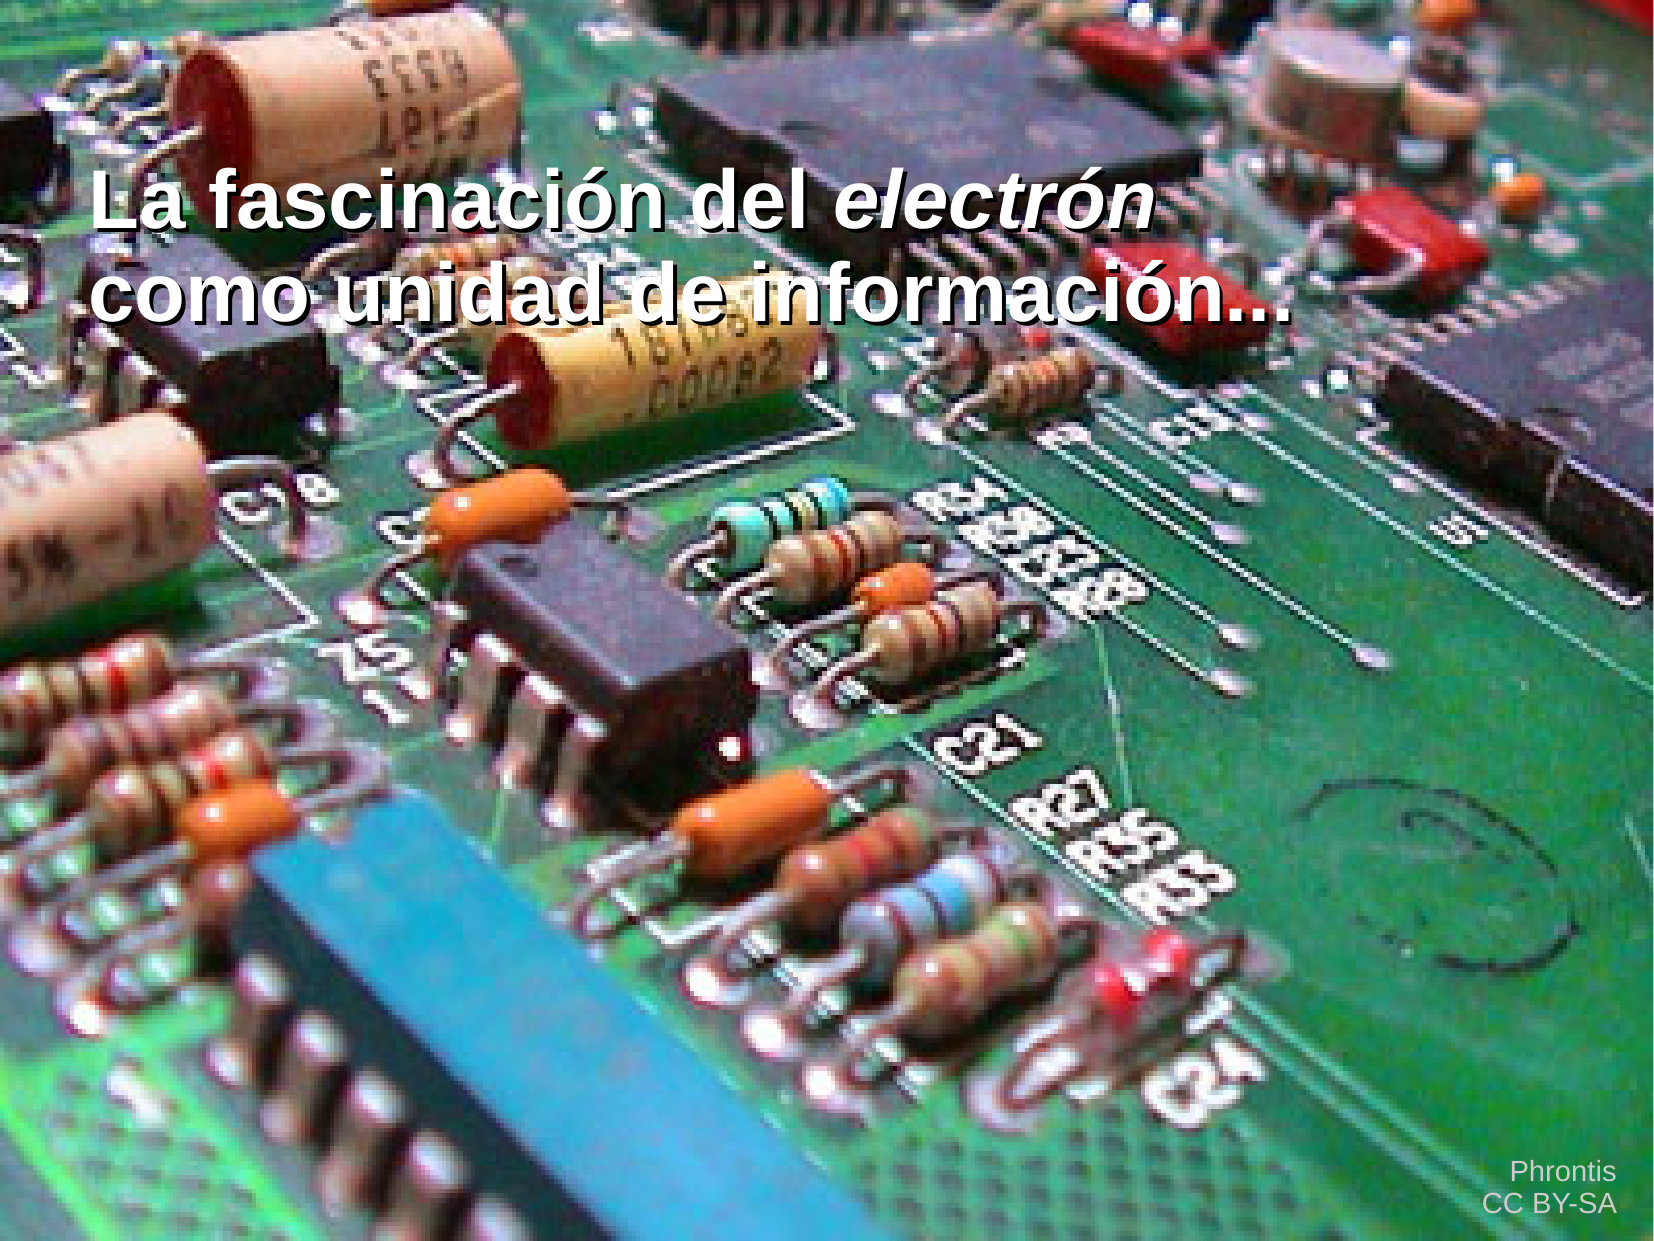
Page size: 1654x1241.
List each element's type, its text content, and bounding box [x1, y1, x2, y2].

picture [0, 0, 1654, 1241]
subtitle La fascinación del electrón como unidad de información... [88, 138, 1359, 355]
text_box Phrontis CC BY-SA [1466, 1147, 1633, 1228]
